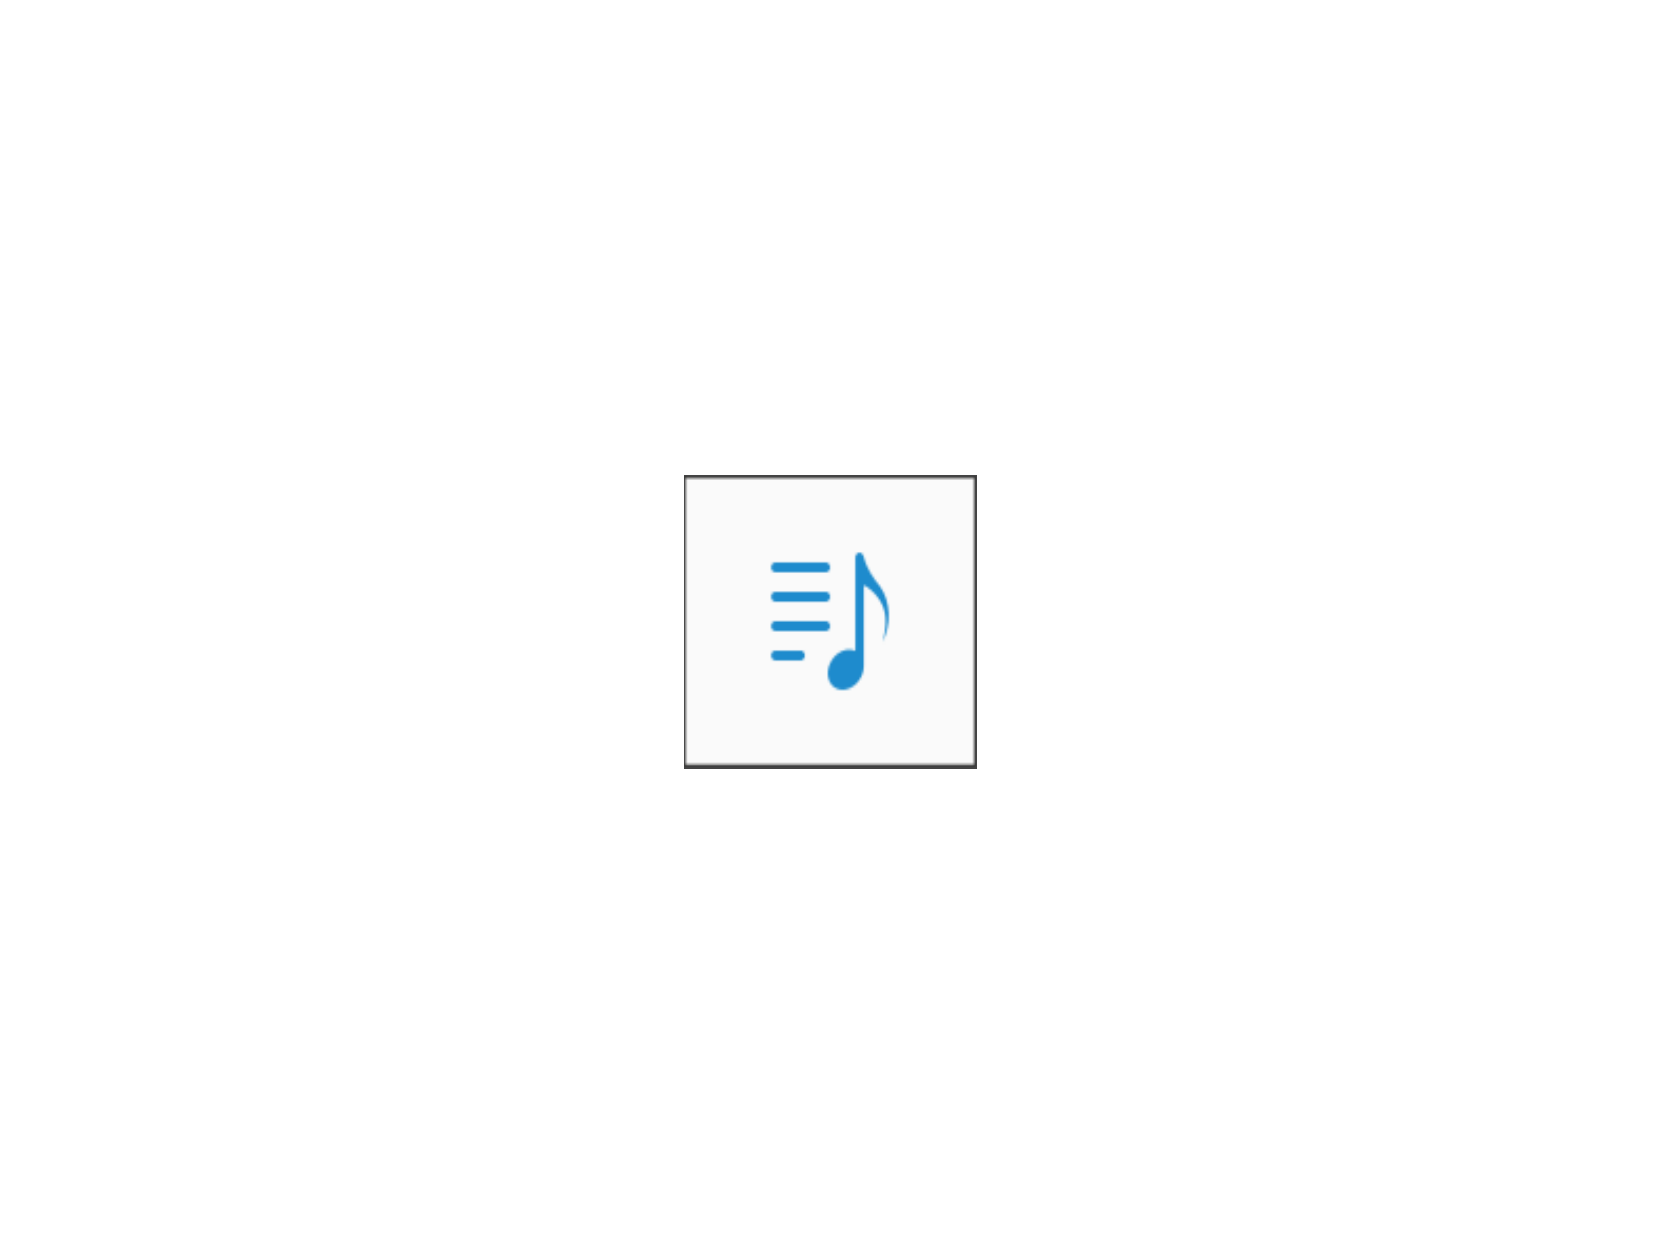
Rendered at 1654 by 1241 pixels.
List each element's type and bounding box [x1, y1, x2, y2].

text_box [682, 474, 978, 770]
